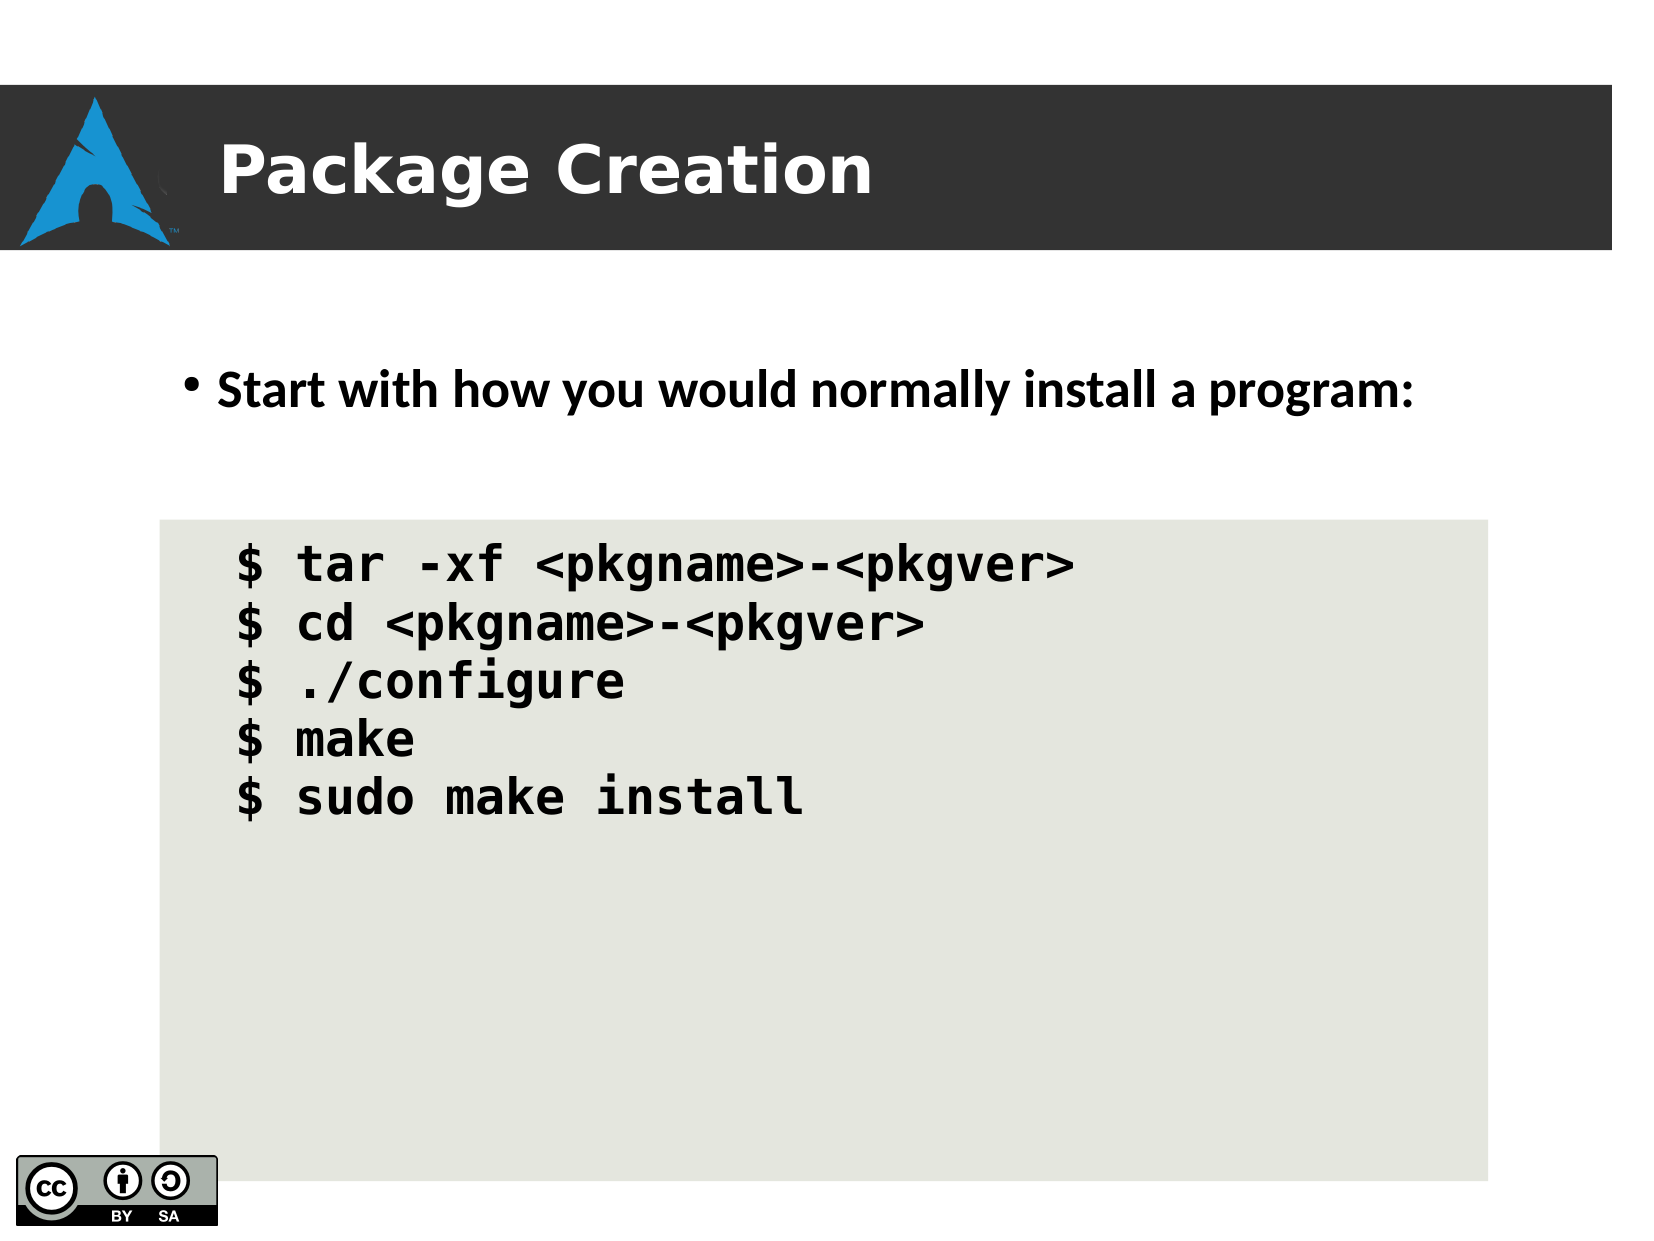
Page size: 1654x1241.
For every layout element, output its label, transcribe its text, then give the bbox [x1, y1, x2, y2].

text_box Start with how you would normally install a program: [167, 345, 1612, 1134]
picture [0, 81, 188, 260]
text_box Package Creation [188, 84, 1612, 250]
picture [16, 1155, 218, 1227]
text_box [159, 519, 1489, 1182]
text_box $ tar -xf <pkgname>-<pkgver> $ cd <pkgname>-<pkgver> $ ./configure $ make $ sudo make install [220, 528, 1426, 893]
